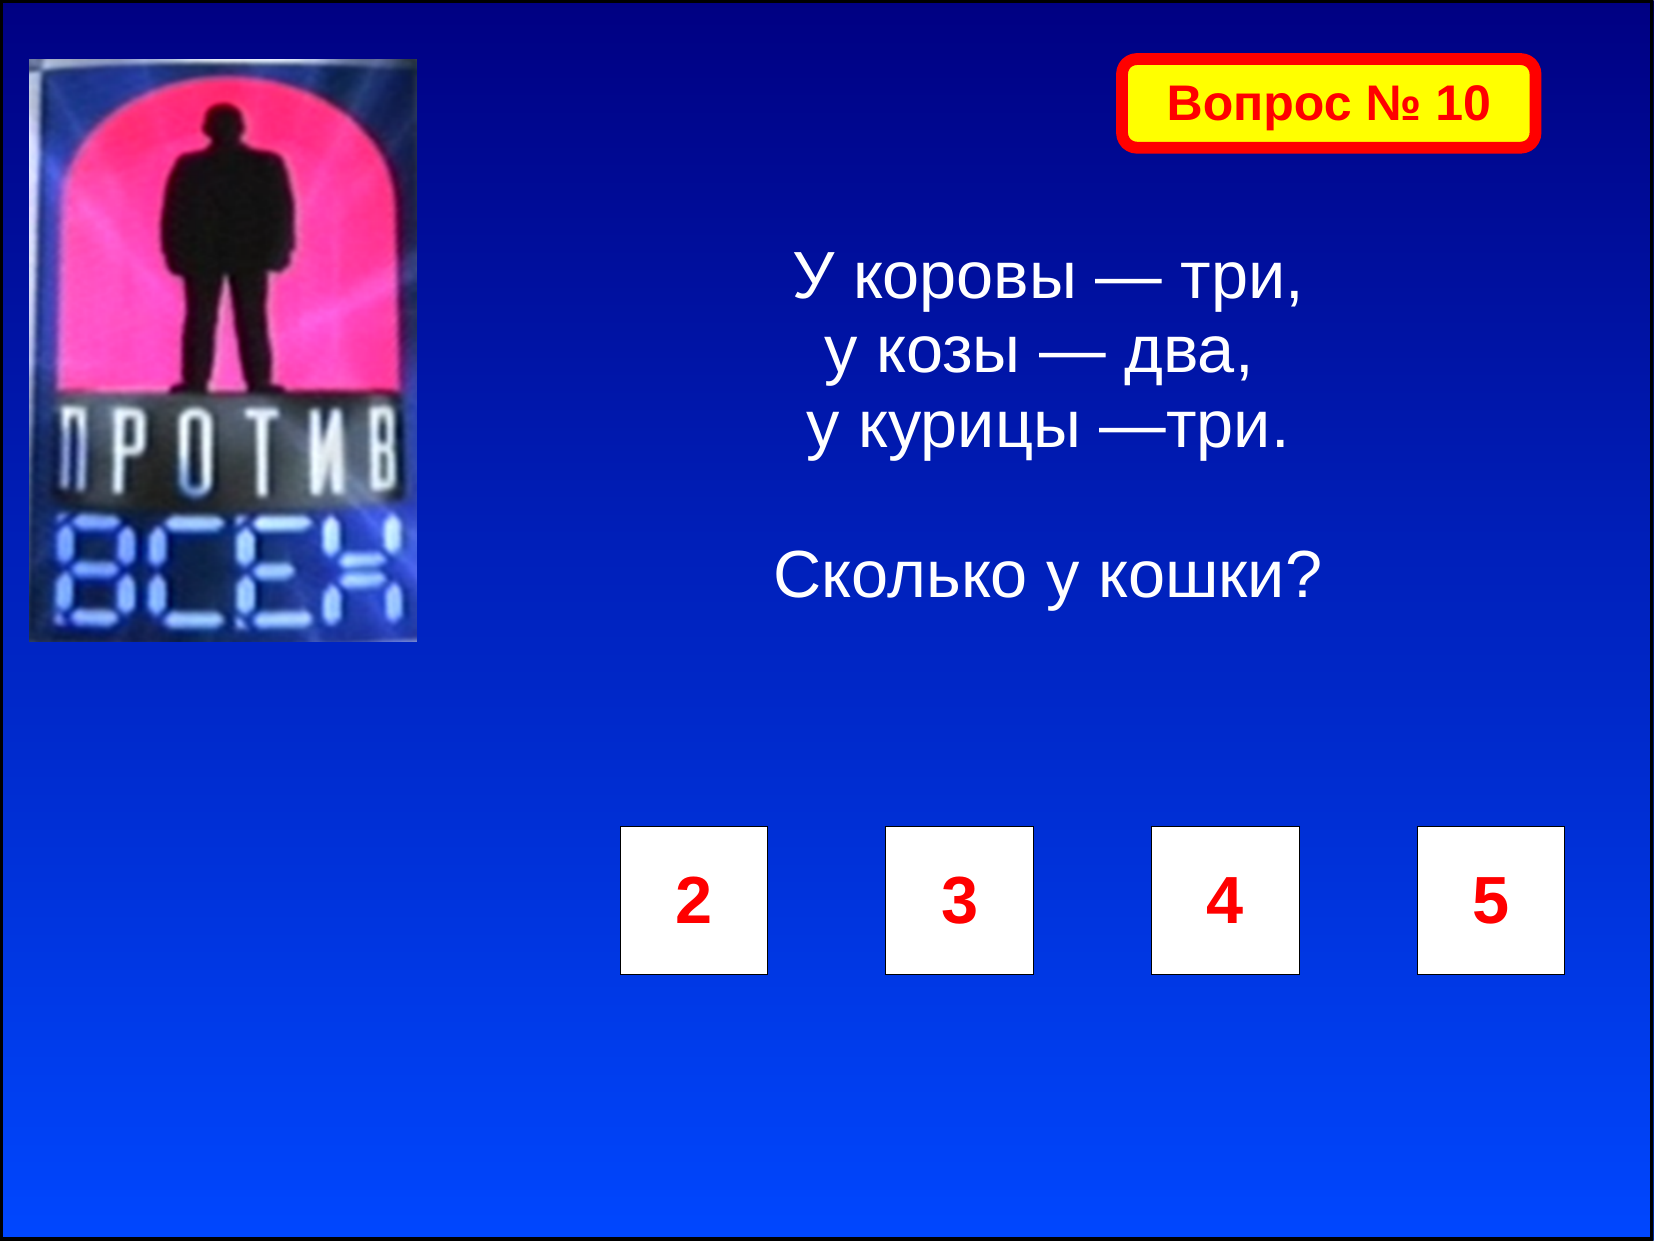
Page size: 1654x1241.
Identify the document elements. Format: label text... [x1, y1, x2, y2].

text_box 2 [620, 827, 768, 975]
text_box [0, 0, 1654, 1241]
picture [29, 59, 417, 642]
text_box 5 [1417, 827, 1565, 975]
text_box У коровы — три, у козы — два, у курицы —три. Сколько у кошки? [472, 230, 1625, 827]
text_box 4 [1151, 827, 1300, 975]
text_box 3 [885, 827, 1034, 975]
text_box Вопрос № 10 [1122, 59, 1536, 148]
